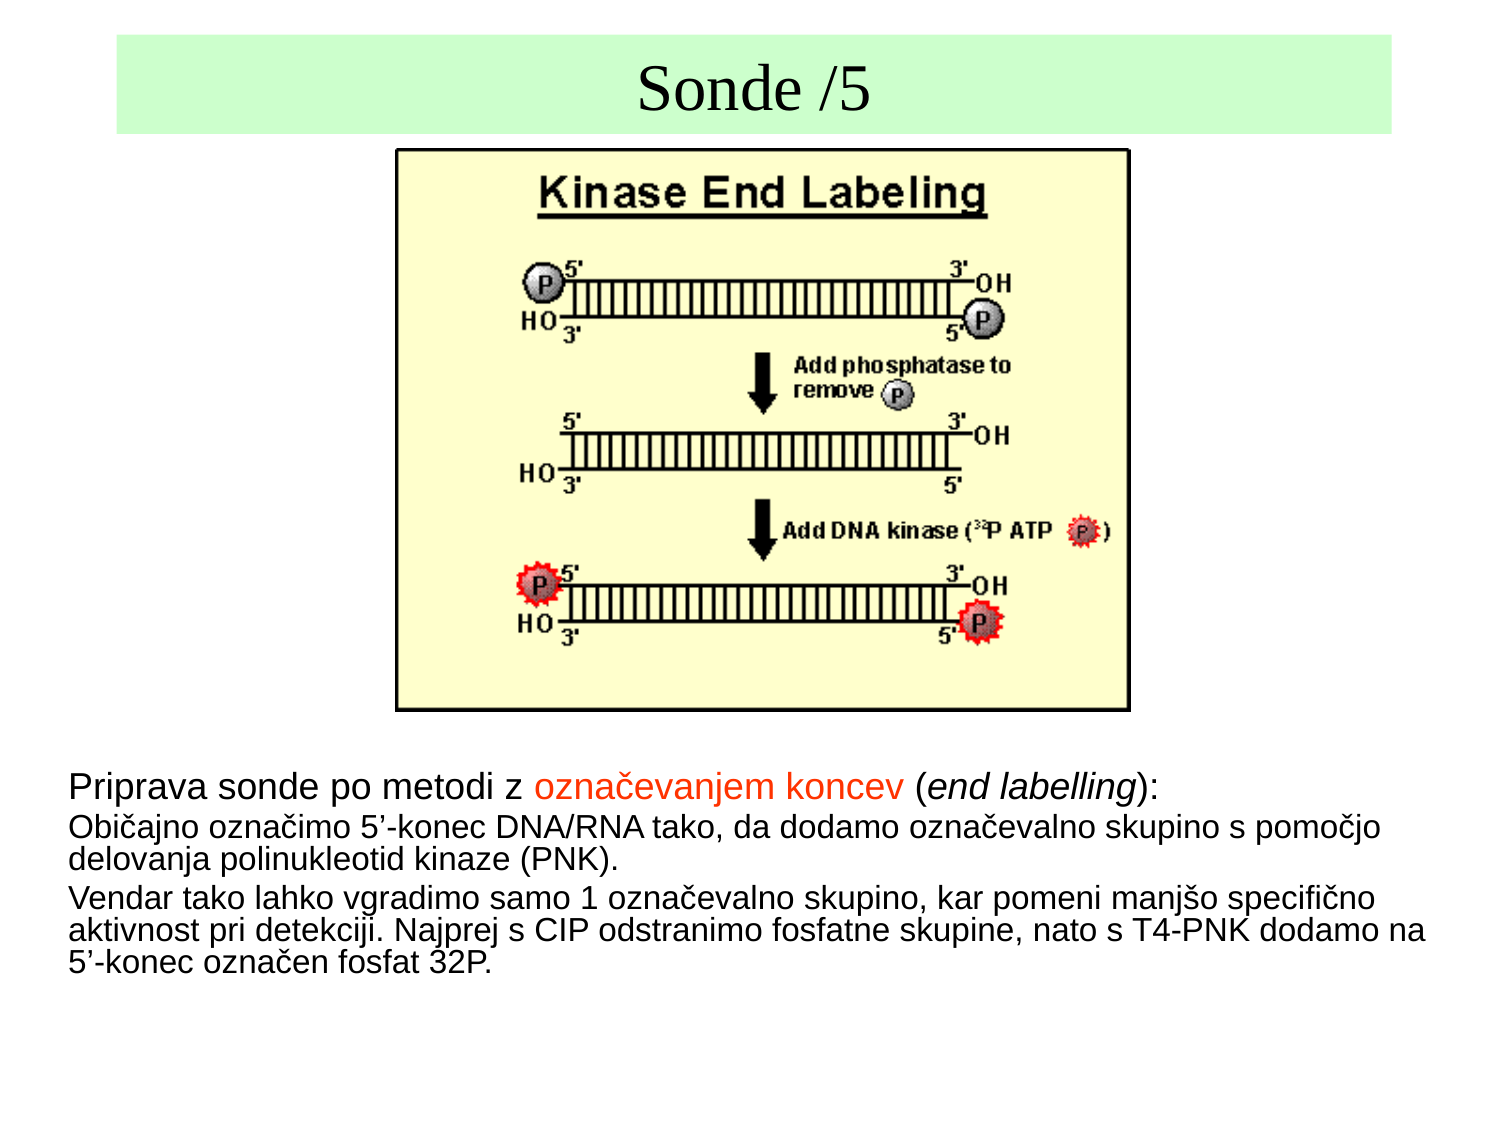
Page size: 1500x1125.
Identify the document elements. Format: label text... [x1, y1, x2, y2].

list Priprava sonde po metodi z označevanjem koncev (end labelling): Običajno označimo 5’-konec DNA/RNA tako, da dodamo označevalno skupino s pomočjo delovanja polinukleotid kinaze (PNK). Vendar tako lahko vgradimo samo 1 označevalno skupino, kar pomeni manjšo specifično aktivnost pri detekciji. Najprej s CIP odstranimo fosfatne skupine, nato s T4-PNK dodamo na 5’-konec označen fosfat 32P. [53, 763, 1459, 1050]
title Sonde /5 [116, 34, 1392, 134]
picture [395, 148, 1131, 712]
